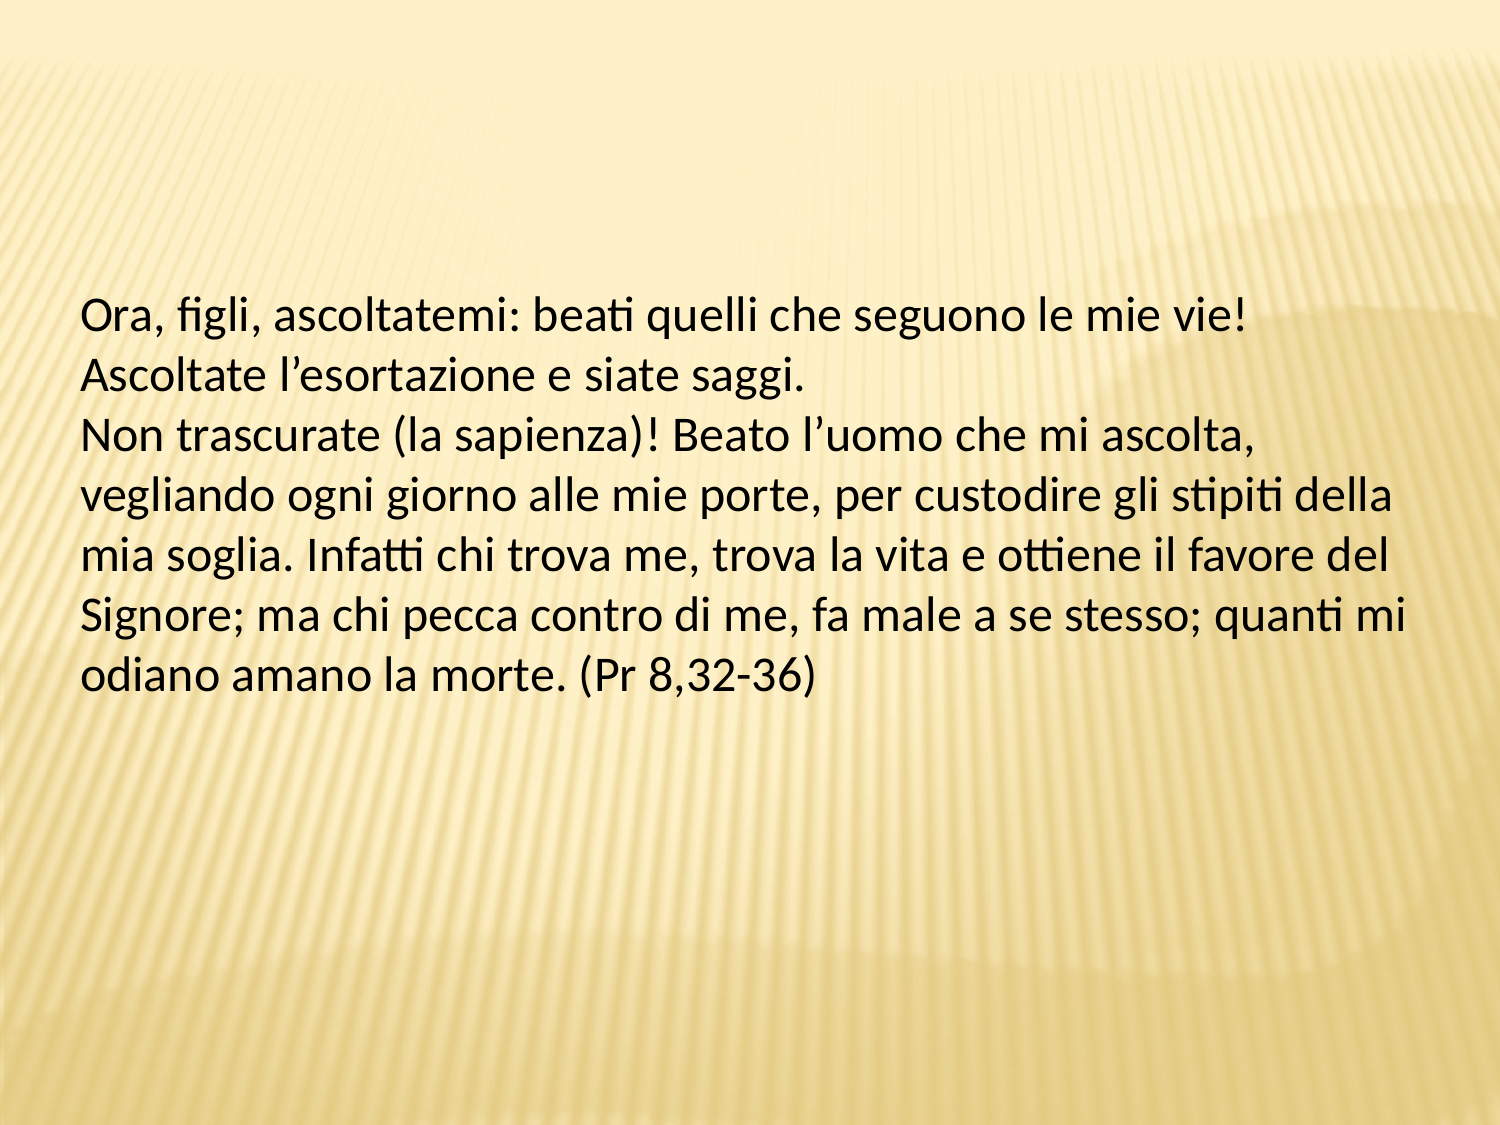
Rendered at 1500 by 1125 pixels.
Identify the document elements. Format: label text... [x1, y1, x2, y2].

text_box Ora, figli, ascoltatemi: beati quelli che seguono le mie vie! Ascoltate l’esortazione e siate saggi. Non trascurate (la sapienza)! Beato l’uomo che mi ascolta, vegliando ogni giorno alle mie porte, per custodire gli stipiti della mia soglia. Infatti chi trova me, trova la vita e ottiene il favore del Signore; ma chi pecca contro di me, fa male a se stesso; quanti mi odiano amano la morte. (Pr 8,32-36) [64, 274, 1459, 714]
